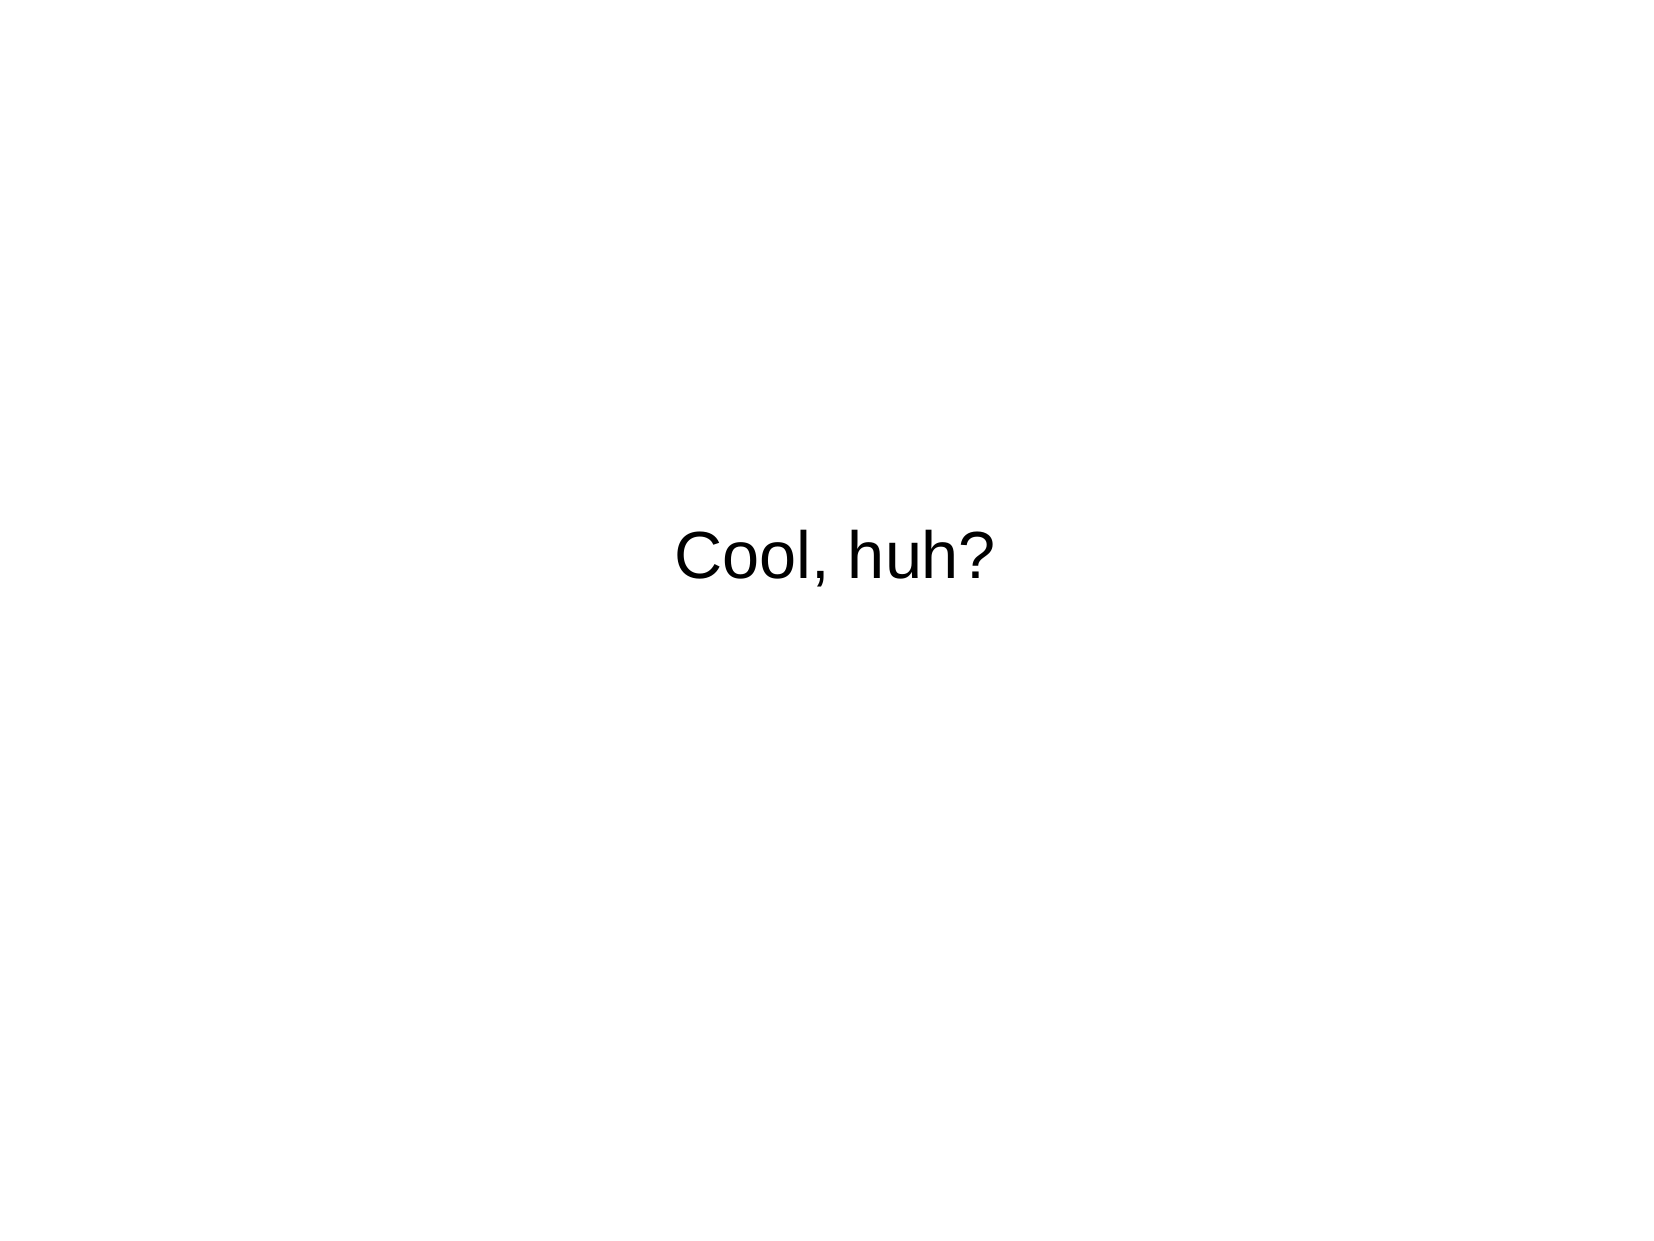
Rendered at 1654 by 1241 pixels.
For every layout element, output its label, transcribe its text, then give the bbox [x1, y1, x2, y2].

text_box Cool, huh? [659, 510, 1013, 601]
